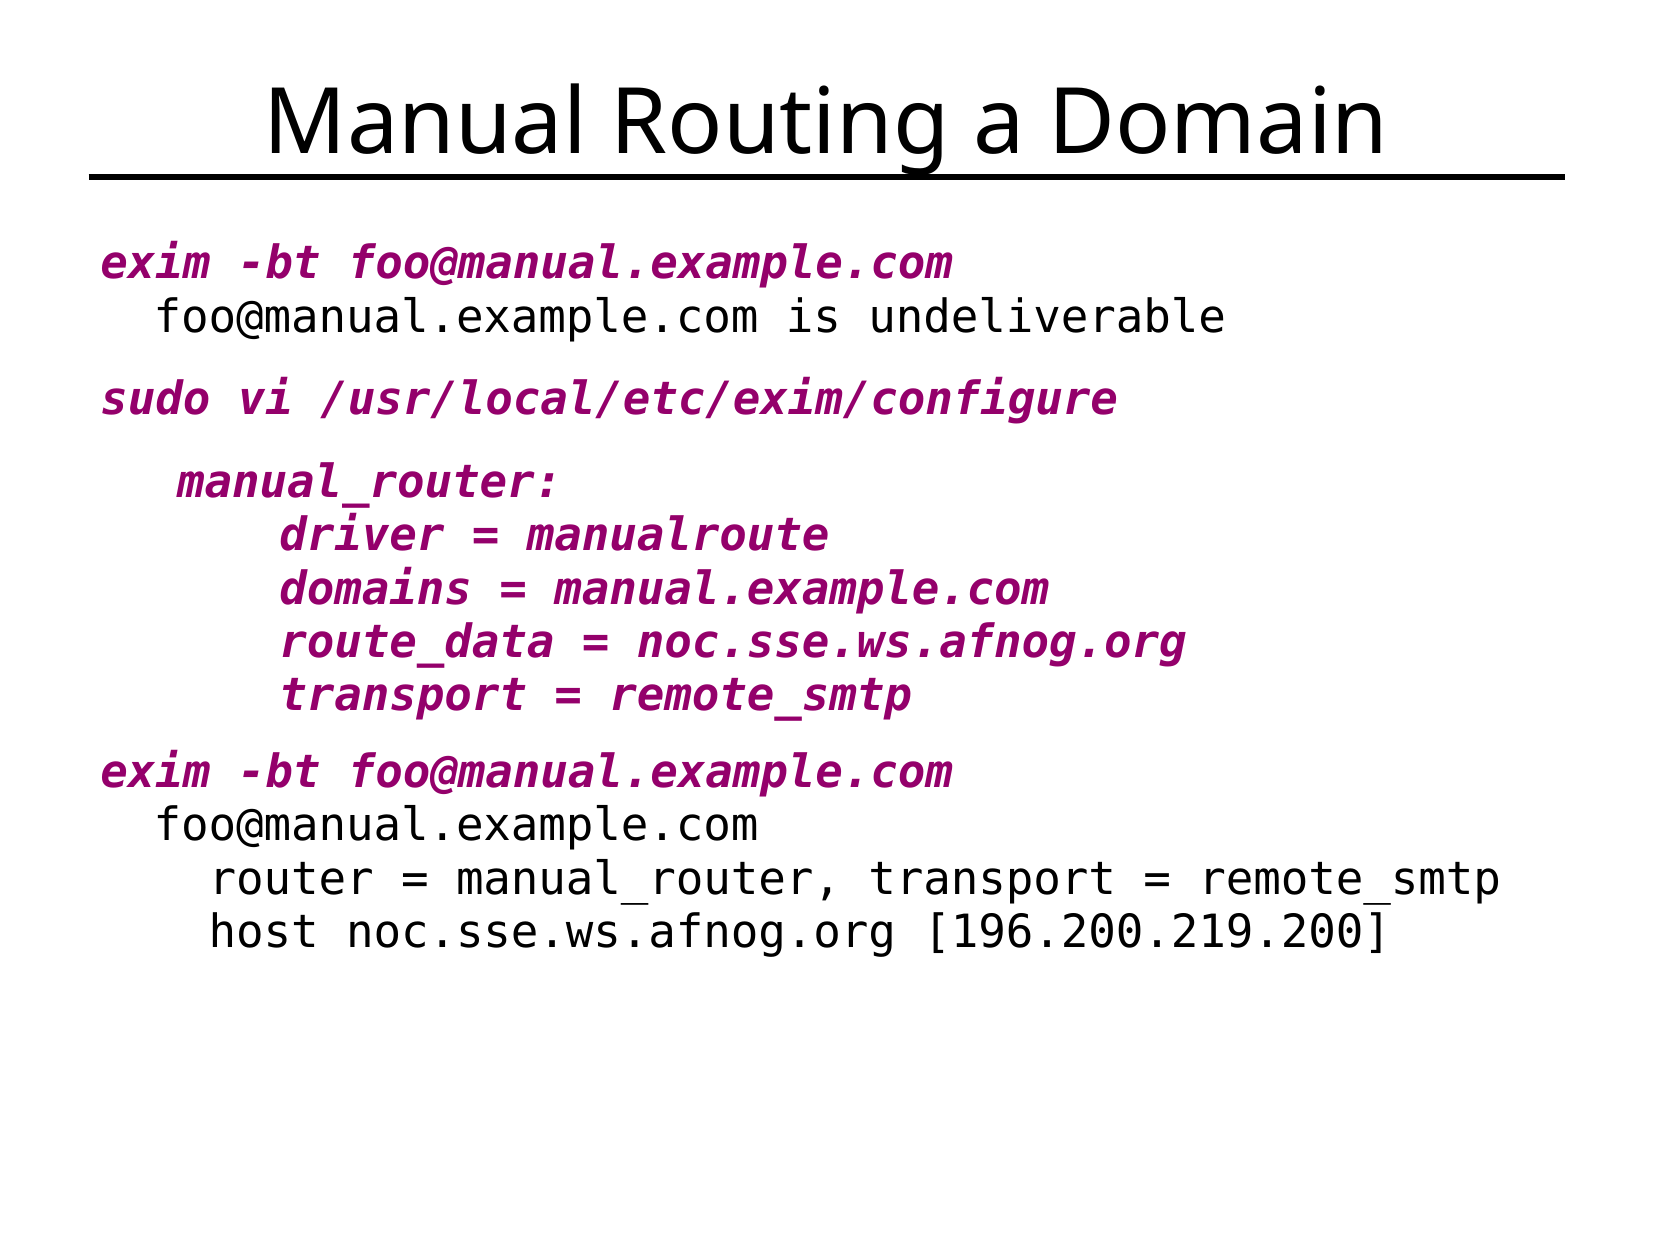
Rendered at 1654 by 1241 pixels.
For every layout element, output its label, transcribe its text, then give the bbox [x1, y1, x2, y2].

title Manual Routing a Domain [82, 29, 1571, 207]
list exim -bt foo@manual.example.com foo@manual.example.com is undeliverable sudo vi /usr/local/etc/exim/configure manual_router: driver = manualroute domains = manual.example.com route_data = noc.sse.ws.afnog.org transport = remote_smtp exim -bt foo@manual.example.com foo@manual.example.com router = manual_router, transport = remote_smtp host noc.sse.ws.afnog.org [196.200.219.200] [82, 236, 1571, 1123]
